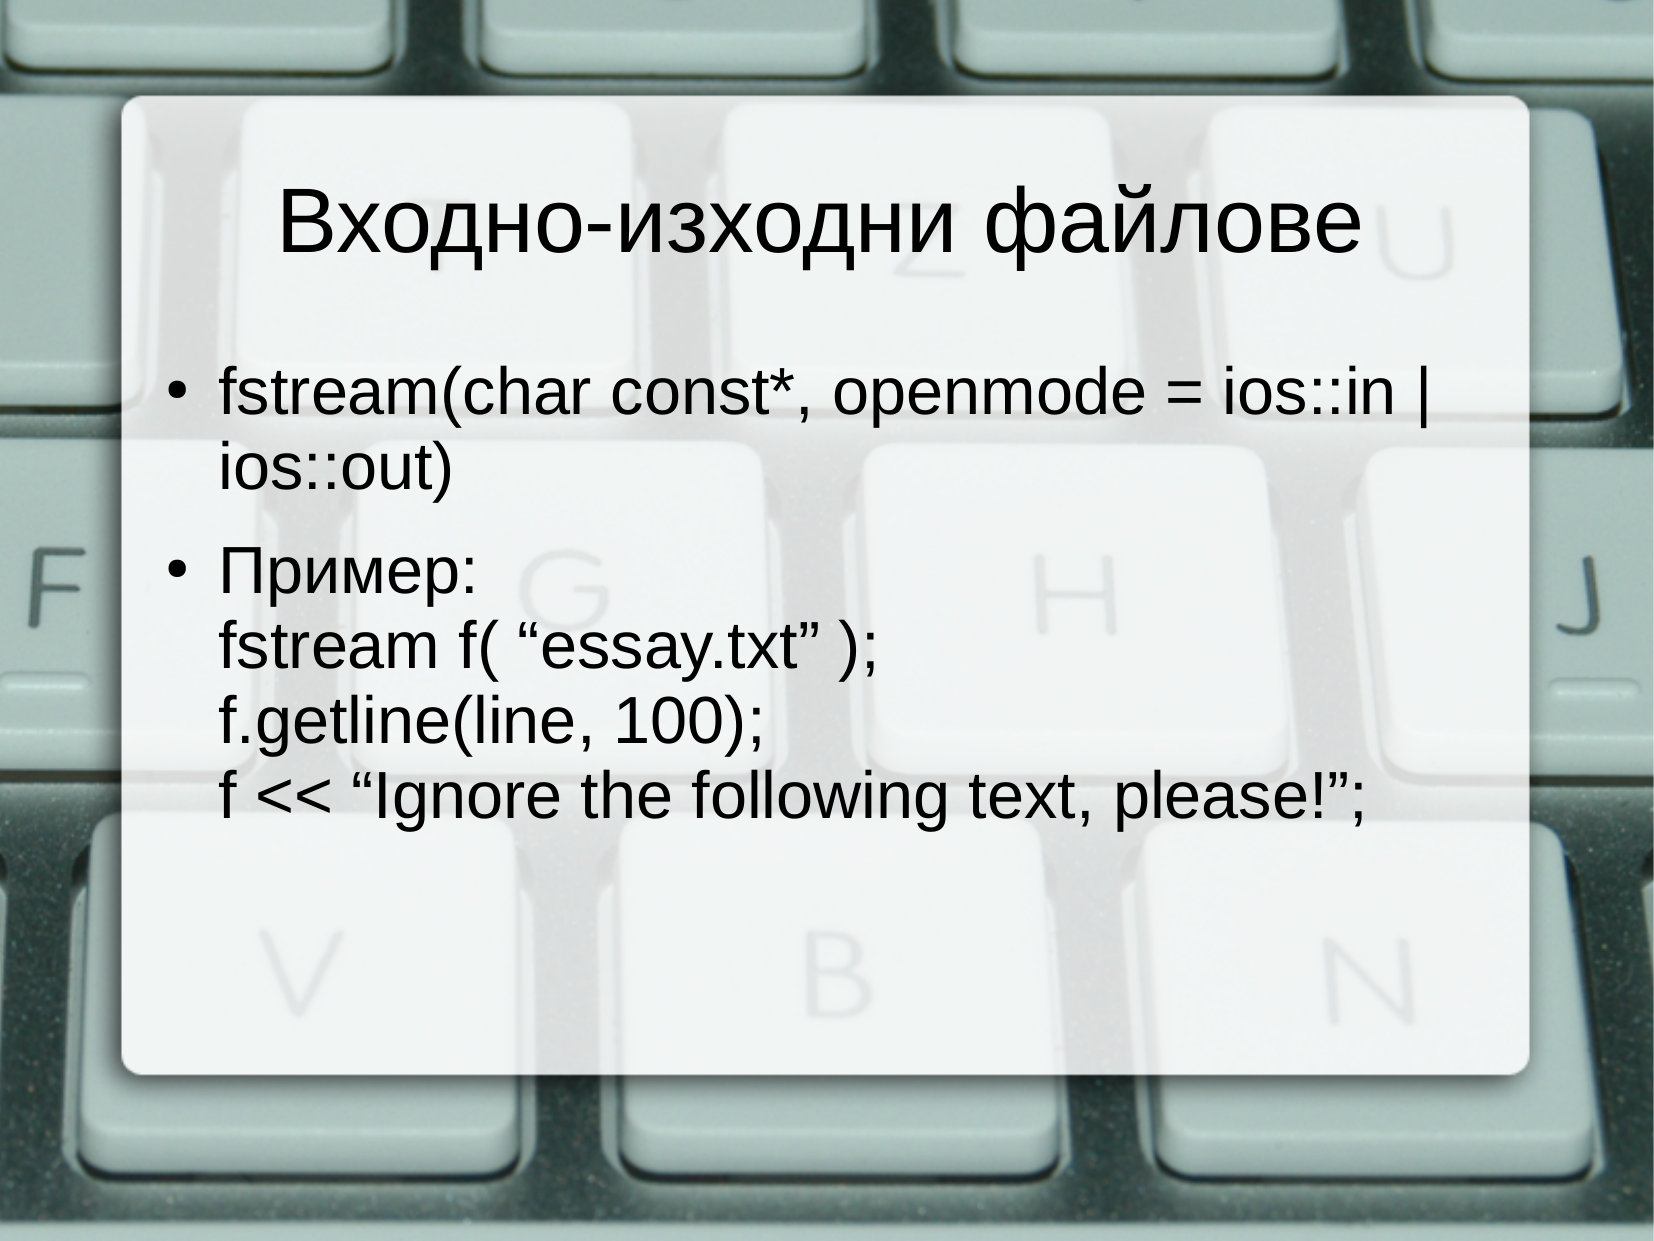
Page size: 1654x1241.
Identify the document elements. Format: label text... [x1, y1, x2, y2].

picture [0, 0, 1654, 1241]
title Входно-изходни файлове [135, 117, 1506, 325]
list fstream(char const*, openmode = ios::in | ios::out) Пример: fstream f( “essay.txt” ); f.getline(line, 100); f << “Ignore the following text, please!”; [147, 354, 1506, 1074]
